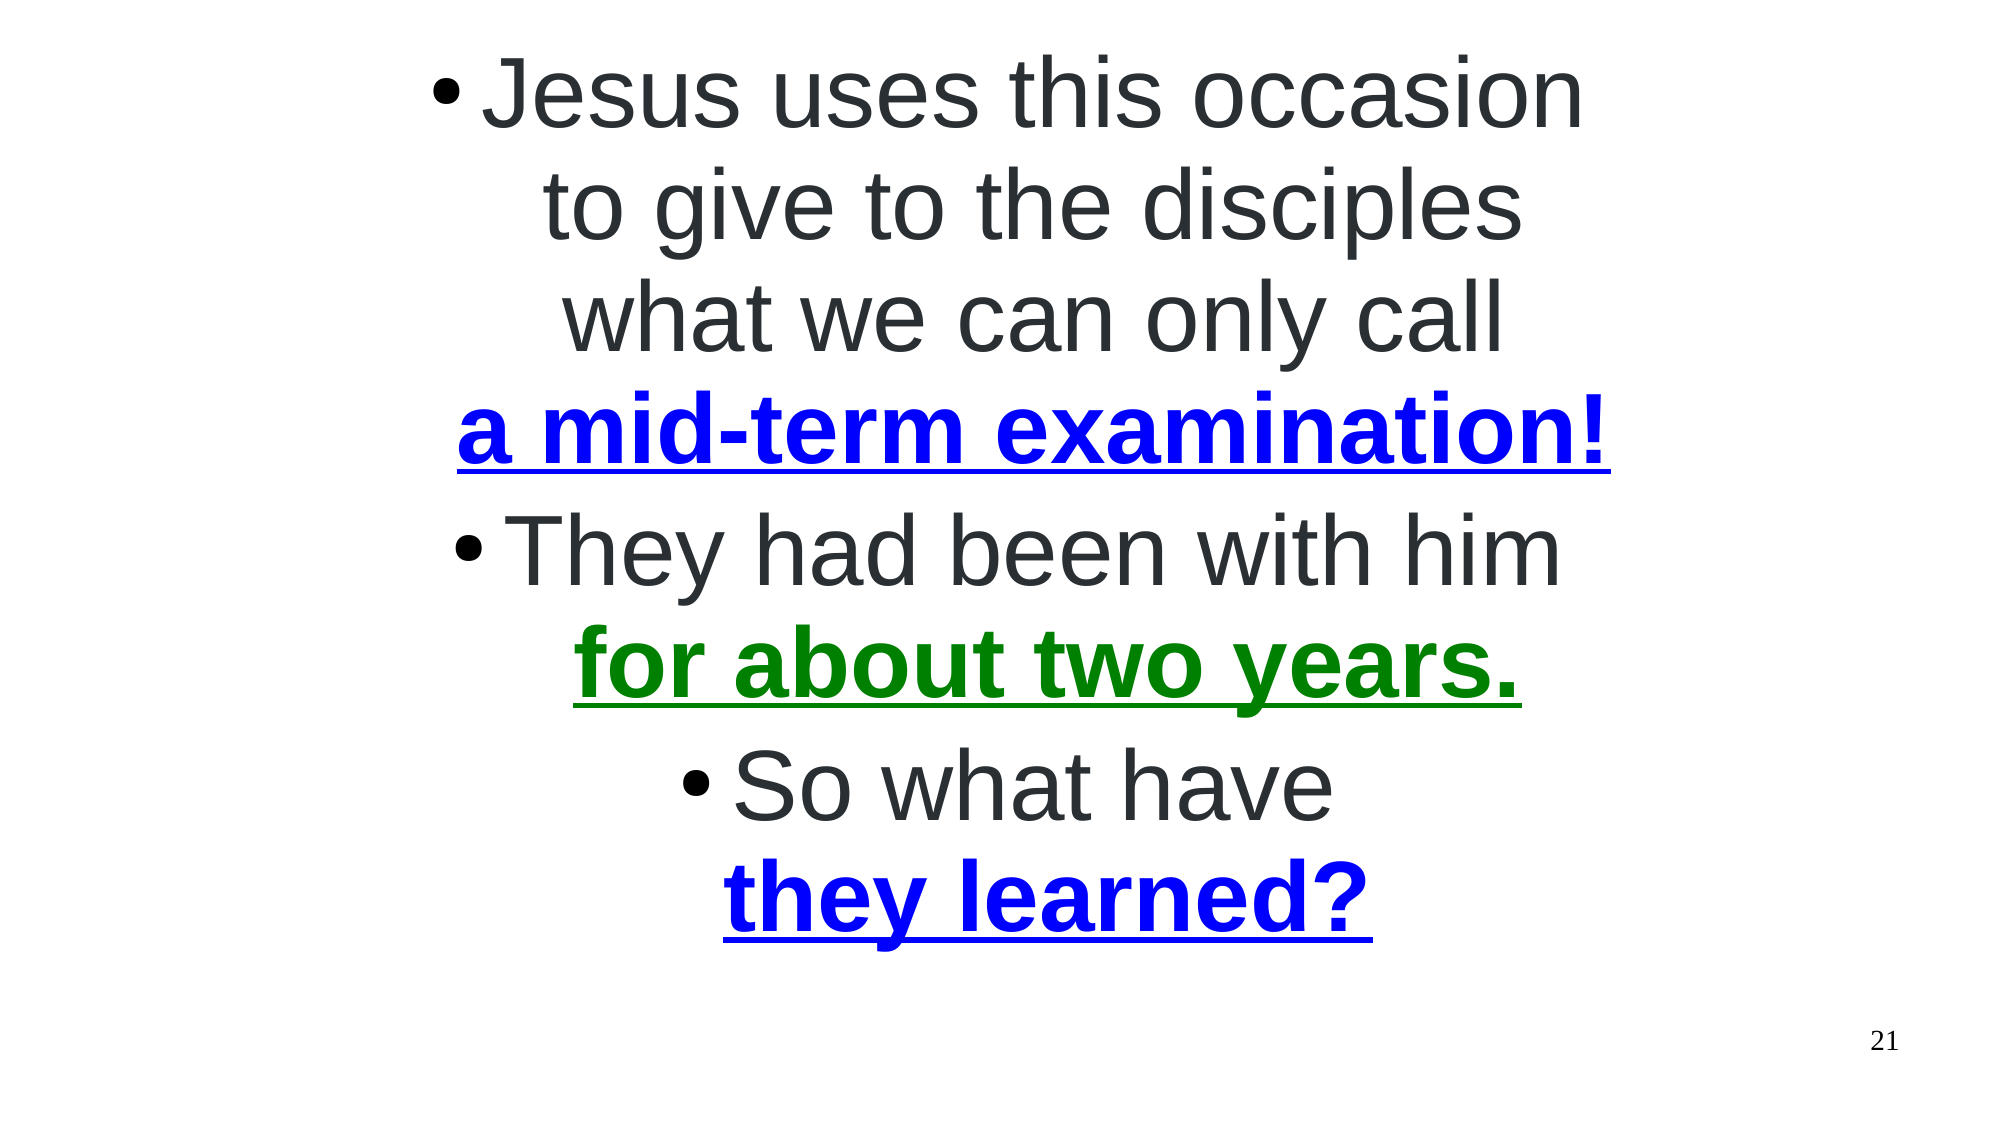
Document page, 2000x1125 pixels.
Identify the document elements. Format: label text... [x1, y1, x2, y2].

list Jesus uses this occasion to give to the disciples what we can only call a mid-term examination! They had been with him for about two years. So what have they learned? [37, 37, 1988, 1088]
